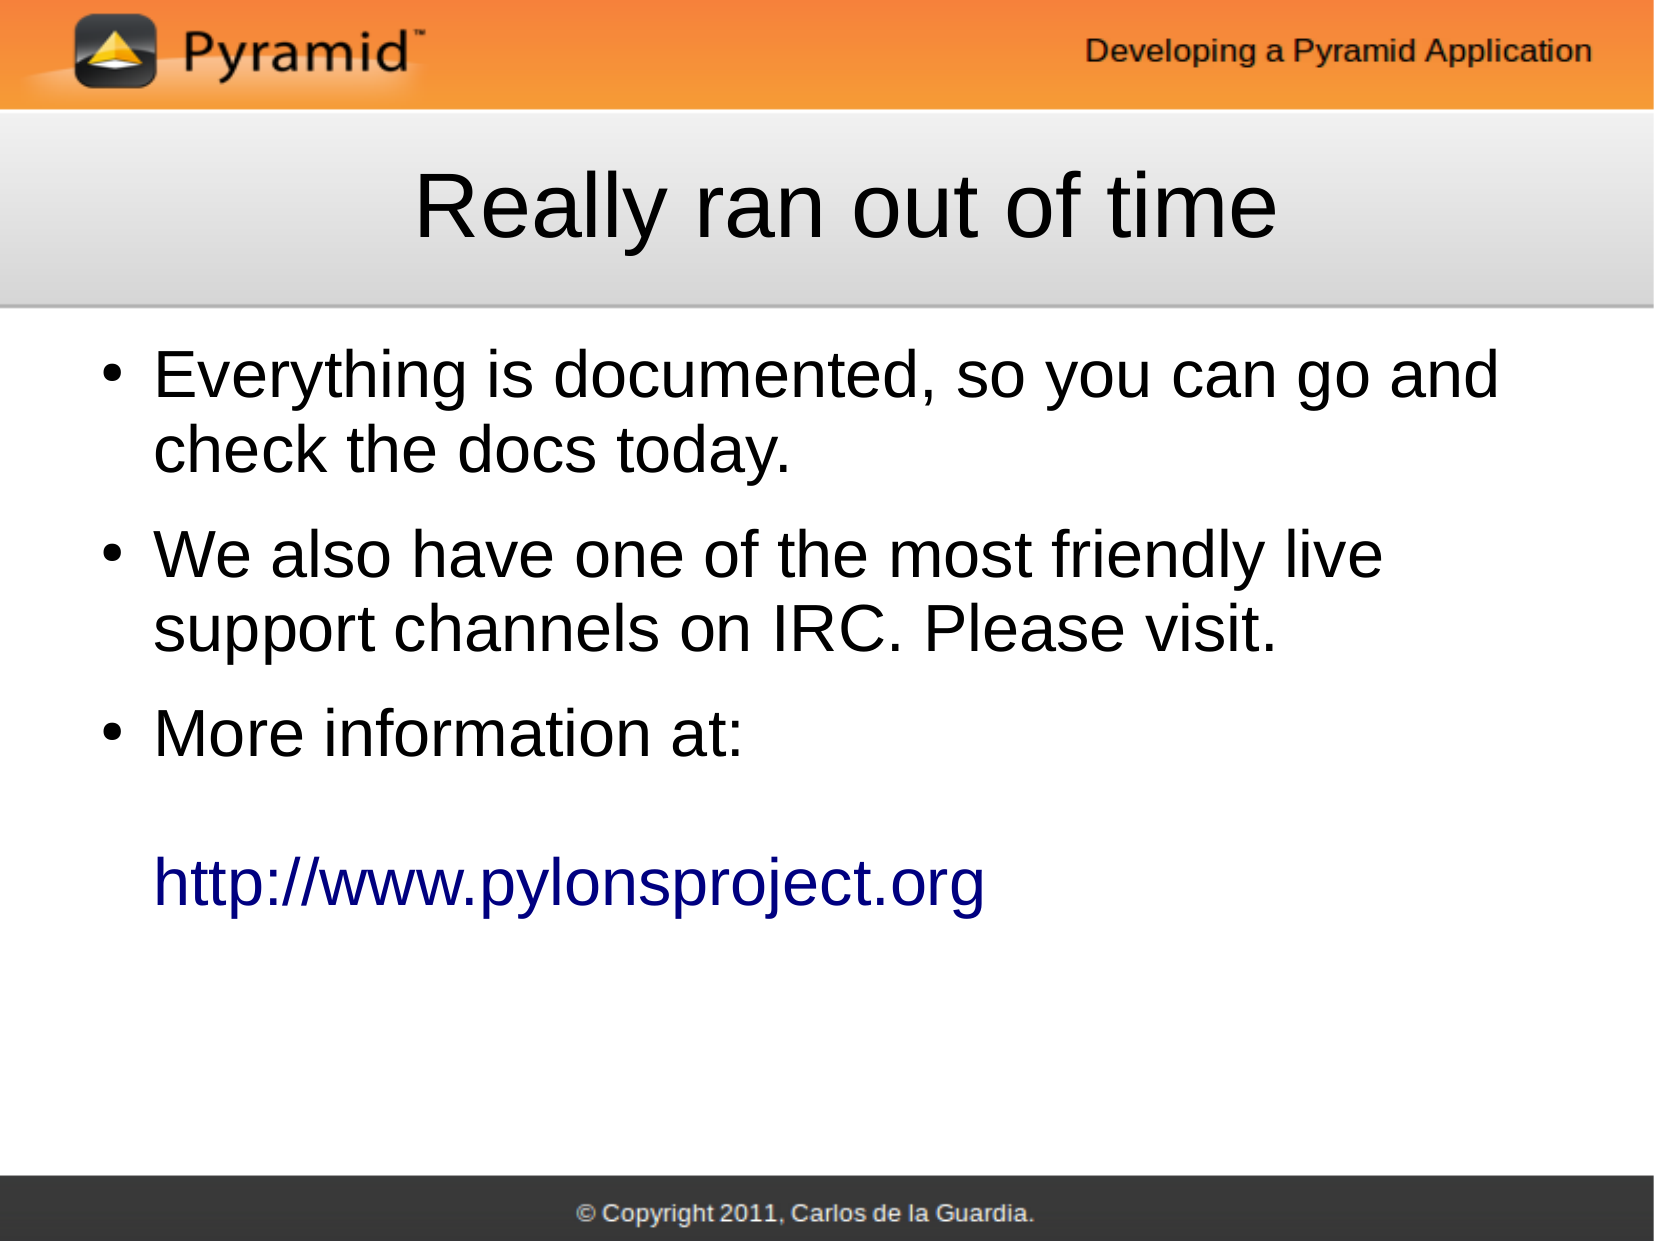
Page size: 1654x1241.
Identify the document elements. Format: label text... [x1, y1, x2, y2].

list Everything is documented, so you can go and check the docs today. We also have one of the most friendly live support channels on IRC. Please visit. More information at: http://www.pylonsproject.org [82, 337, 1571, 1157]
picture [0, 0, 1654, 1241]
title Really ran out of time [82, 119, 1613, 293]
